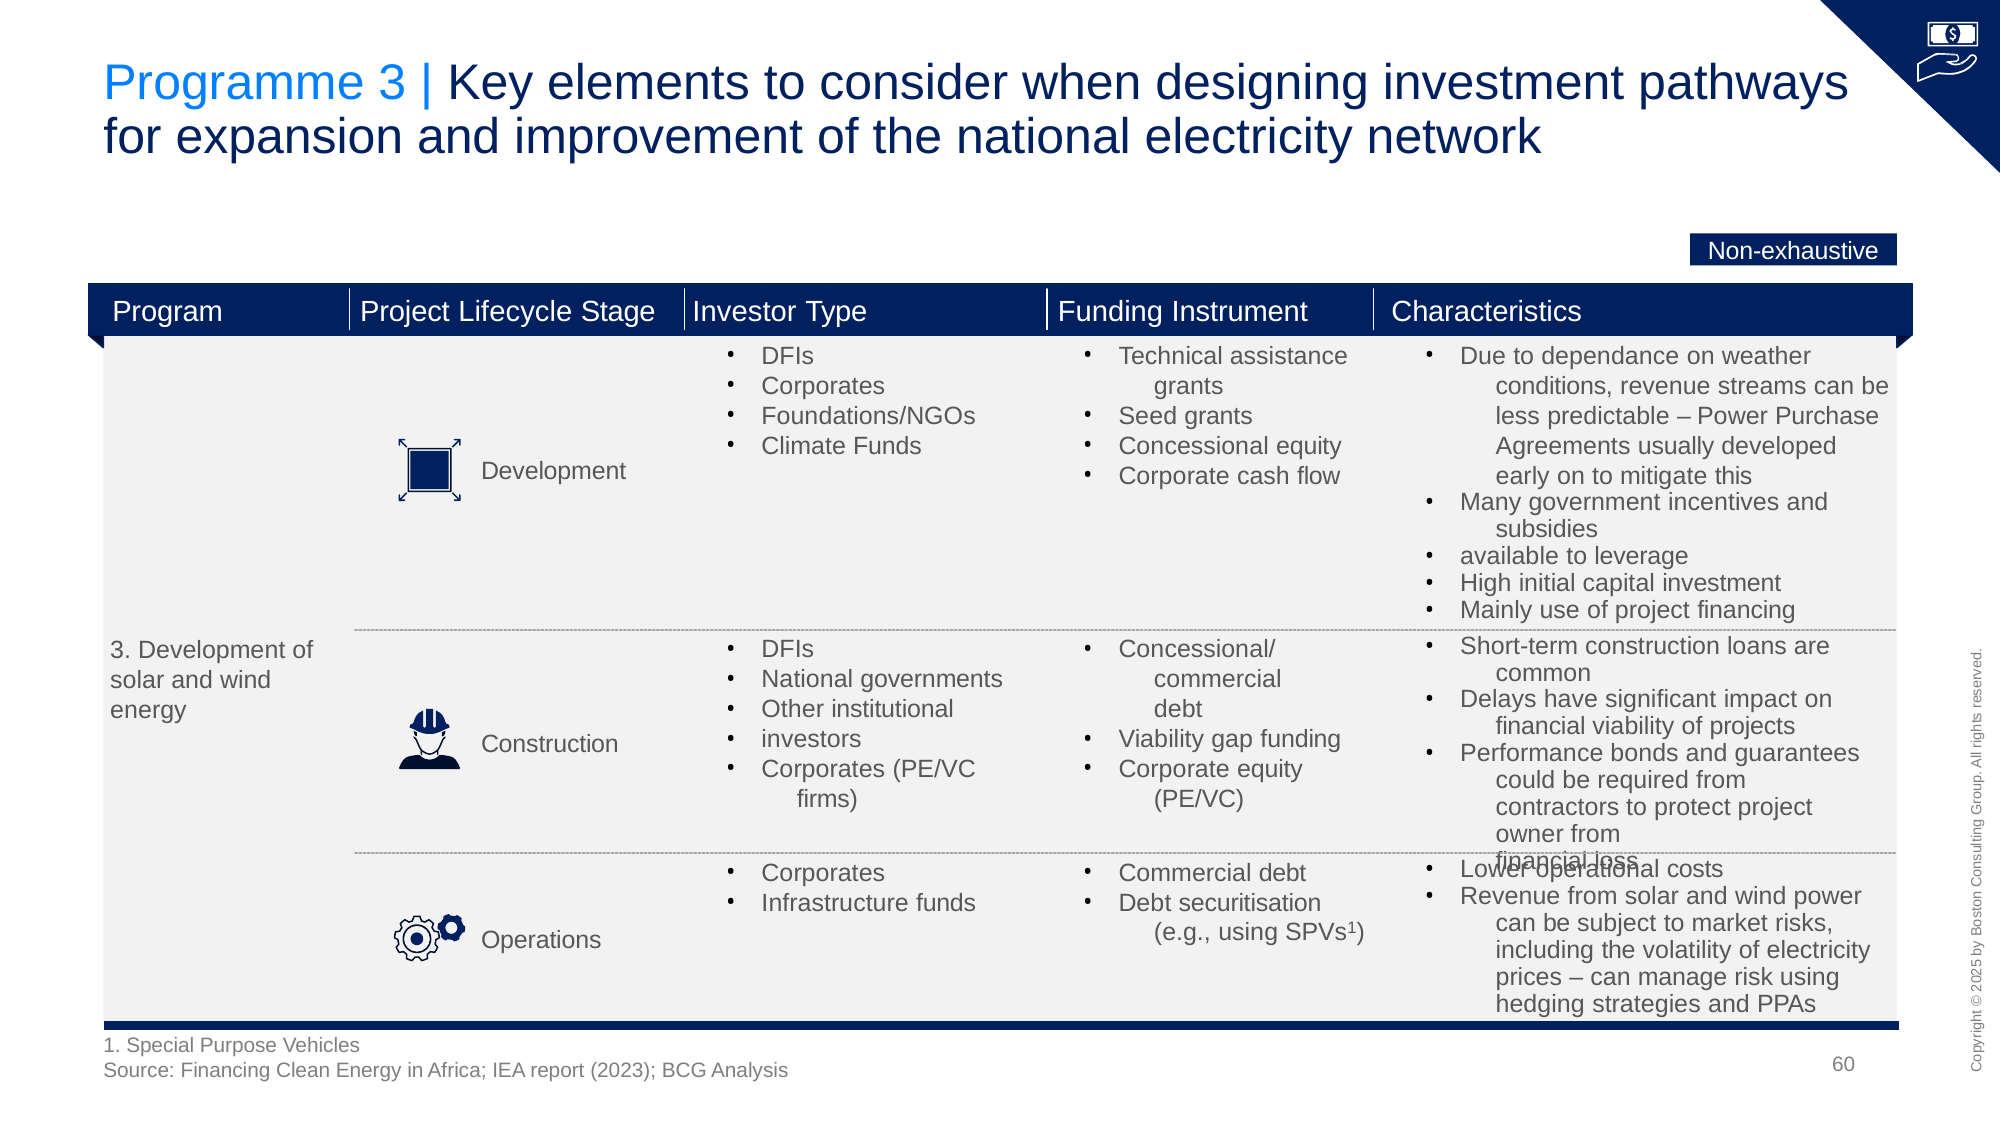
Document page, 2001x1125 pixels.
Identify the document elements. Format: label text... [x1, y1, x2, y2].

text_box Characteristics [1389, 290, 1894, 328]
text_box DFIs National governments Other institutional investors Corporates (PE/VC firms) [690, 632, 1033, 815]
text_box 1. Special Purpose Vehicles Source: Financing Clean Energy in Africa; IEA report (2023); BCG Analysis [103, 1032, 1585, 1082]
text_box [1820, 0, 2000, 173]
text_box Commercial debt Debt securitisation (e.g., using SPVs1) [1047, 856, 1373, 1008]
text_box Funding Instrument [1055, 290, 1373, 328]
text_box Construction [479, 725, 631, 758]
text_box [88, 283, 1912, 1029]
text_box Program [110, 290, 349, 328]
title Programme 3 | Key elements to consider when designing investment pathways for expansion and improvement of the national electricity network [103, 55, 1897, 165]
text_box Project Lifecycle Stage [358, 290, 663, 328]
text_box Development [479, 452, 631, 486]
text_box Operations [479, 921, 631, 955]
text_box Corporates Infrastructure funds [690, 856, 1033, 947]
text_box Lower operational costs Revenue from solar and wind power can be subject to market risks, including the volatility of electricity prices – can manage risk using hedging strategies and PPAs [1389, 856, 1894, 1020]
text_box Technical assistance grants Seed grants Concessional equity Corporate cash flow [1047, 339, 1373, 552]
text_box 3. Development of solar and wind energy [110, 631, 350, 725]
text_box Investor Type [690, 290, 1046, 328]
text_box Due to dependance on weather conditions, revenue streams can be less predictable – Power Purchase Agreements usually developed early on to mitigate this Many government incentives and subsidies available to leverage High initial capital investment Mainly use of project financing [1389, 339, 1894, 628]
text_box Non-exhaustive [1690, 233, 1897, 266]
text_box DFIs Corporates Foundations/NGOs Climate Funds [690, 339, 1033, 491]
text_box Short-term construction loans are common Delays have significant impact on financial viability of projects Performance bonds and guarantees could be required from contractors to protect project owner from financial loss [1389, 632, 1894, 851]
text_box Concessional/ commercial debt Viability gap funding Corporate equity (PE/VC) [1047, 632, 1373, 845]
